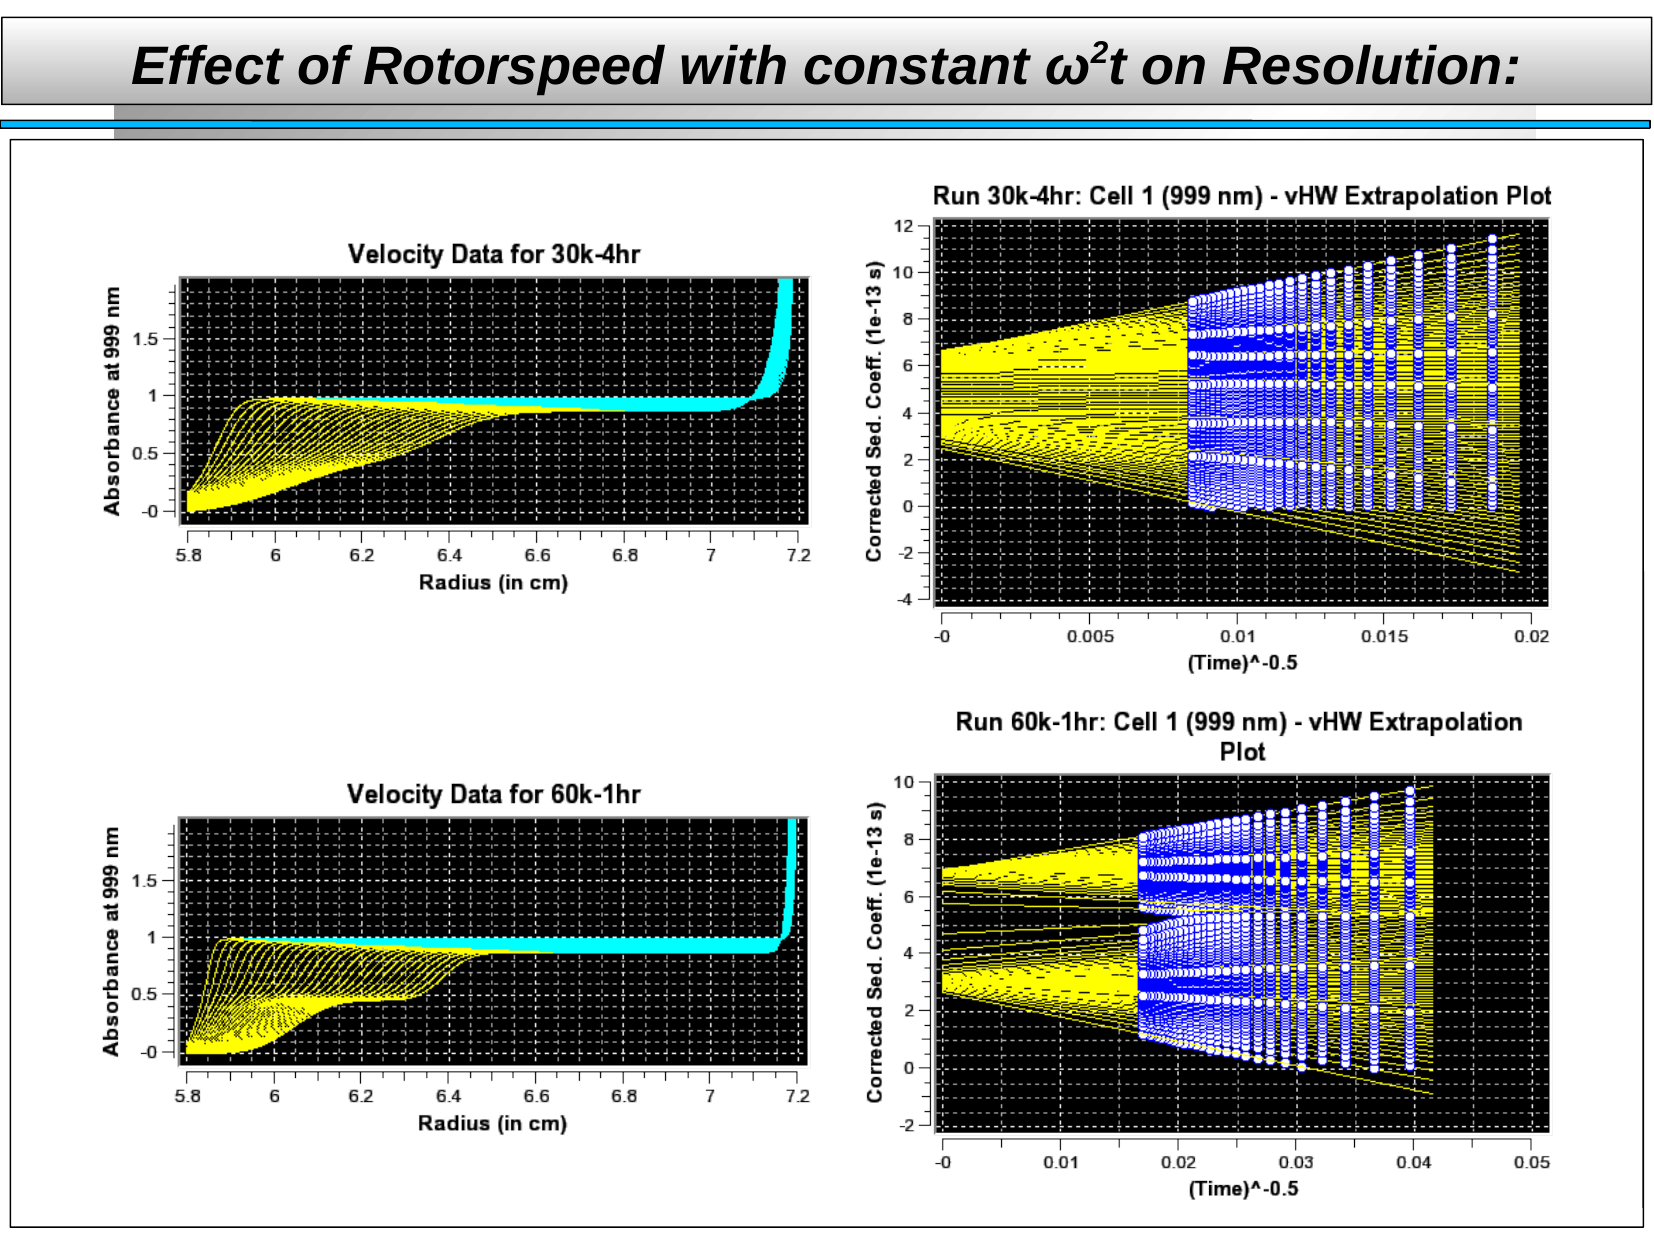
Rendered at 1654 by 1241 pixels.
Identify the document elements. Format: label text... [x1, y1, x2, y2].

picture [76, 754, 836, 1162]
picture [77, 214, 837, 621]
picture [840, 157, 1577, 1226]
text_box Effect of Rotorspeed with constant ω2t on Resolution: [1, 17, 1652, 105]
text_box [0, 120, 1651, 129]
text_box [10, 139, 1644, 1228]
